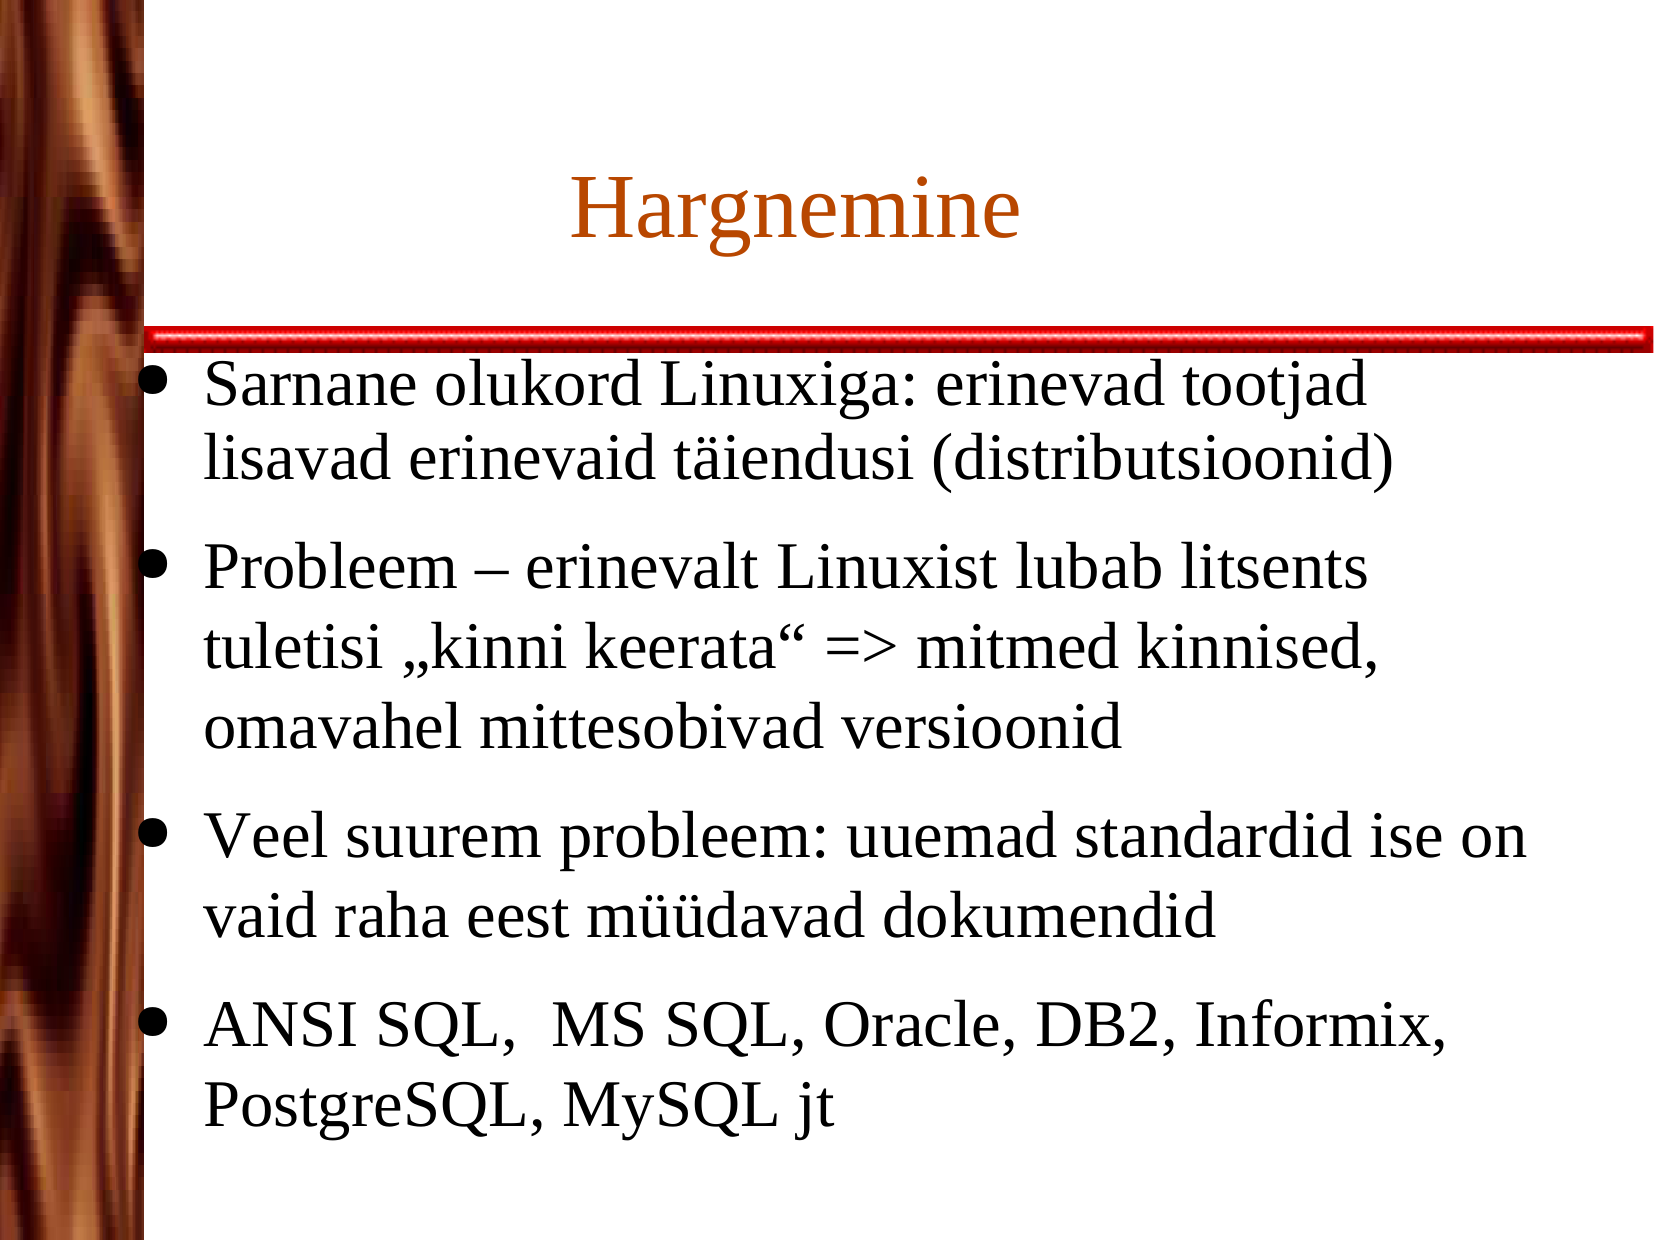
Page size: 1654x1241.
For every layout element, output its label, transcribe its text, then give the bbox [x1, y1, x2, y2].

title Hargnemine [121, 98, 1533, 314]
list Sarnane olukord Linuxiga: erinevad tootjad lisavad erinevaid täiendusi (distributsioonid) Probleem – erinevalt Linuxist lubab litsents tuletisi „kinni keerata“ => mitmed kinnised, omavahel mittesobivad versioonid Veel suurem probleem: uuemad standardid ise on vaid raha eest müüdavad dokumendid ANSI SQL, MS SQL, Oracle, DB2, Informix, PostgreSQL, MySQL jt [121, 344, 1533, 1141]
picture [0, 0, 1654, 1240]
